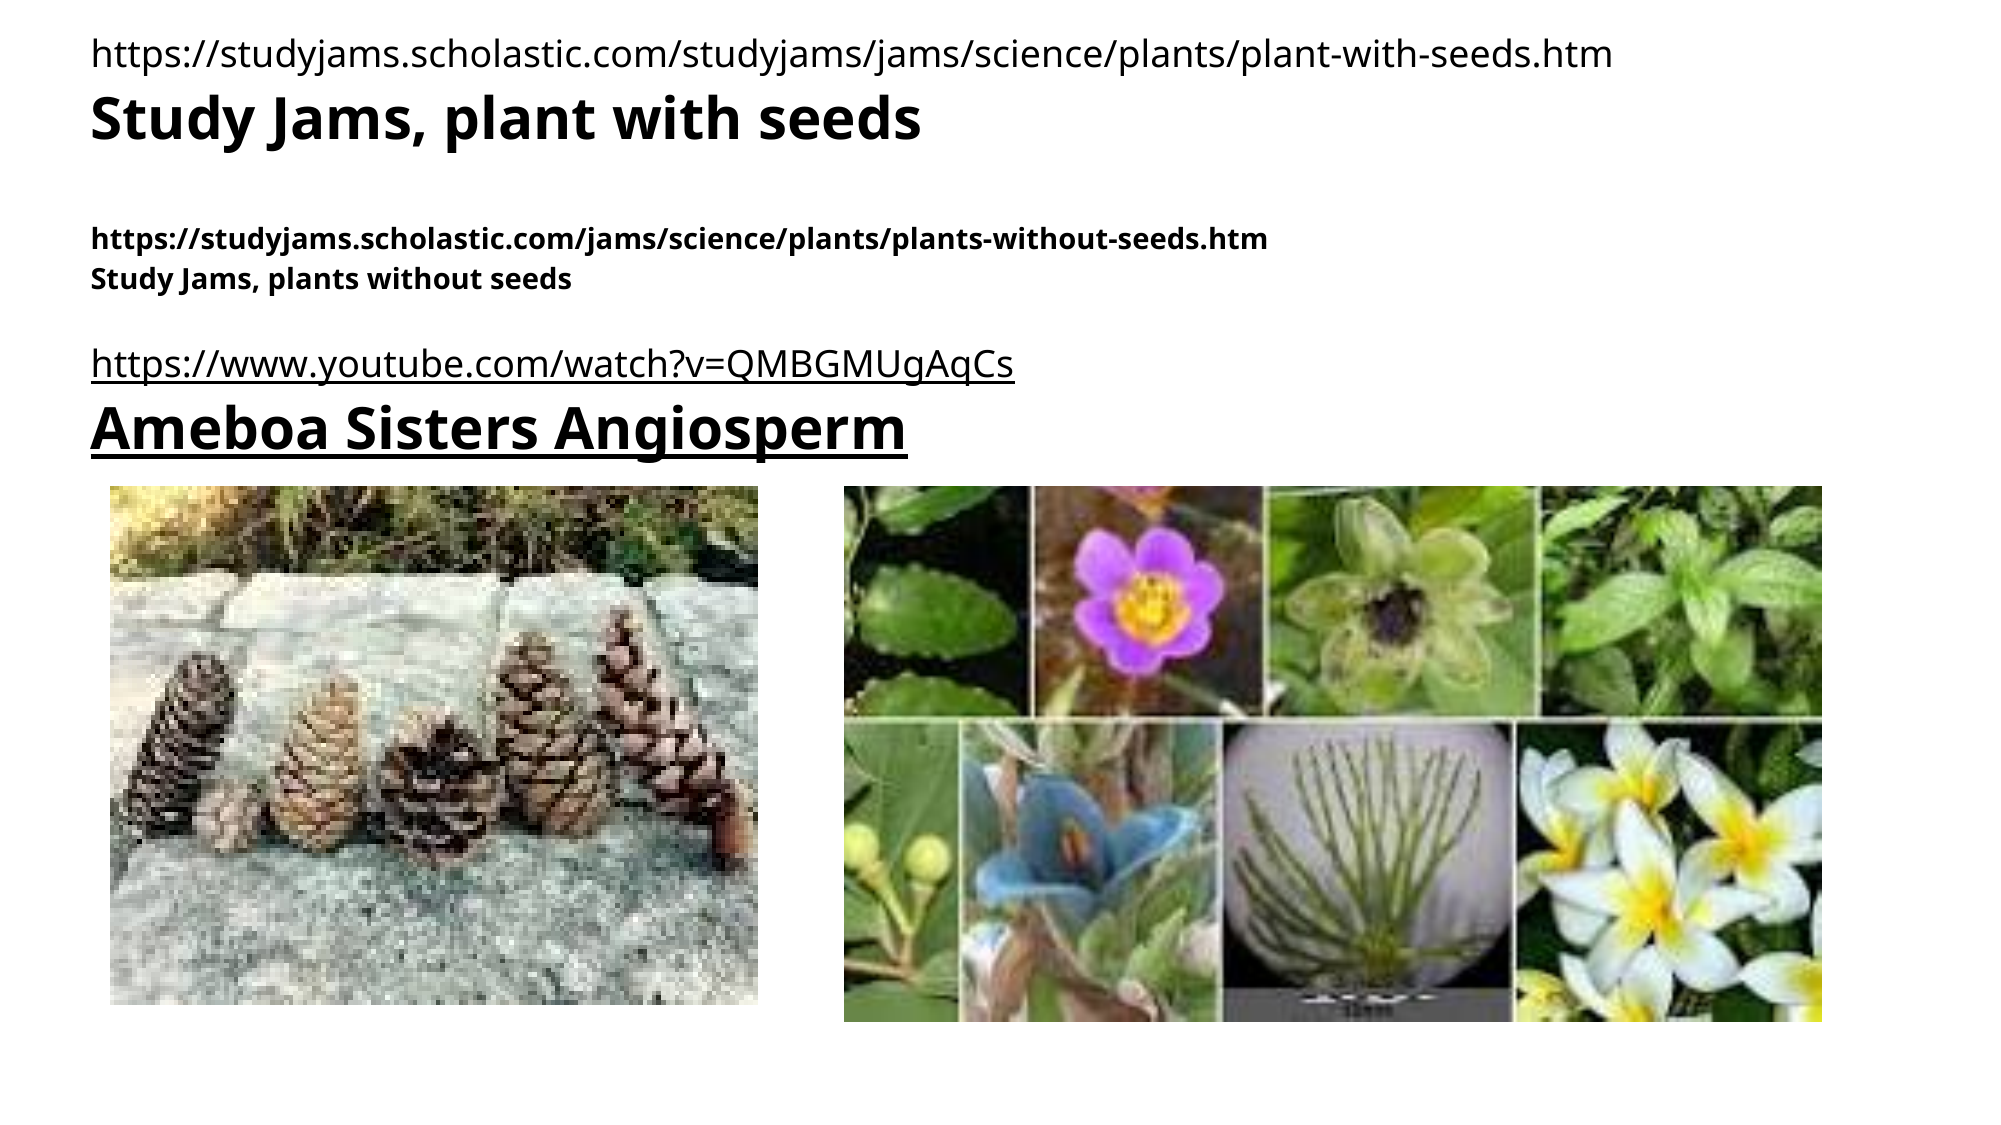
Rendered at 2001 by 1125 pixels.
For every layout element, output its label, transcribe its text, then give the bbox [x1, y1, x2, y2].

picture [844, 486, 1822, 1023]
text_box https://studyjams.scholastic.com/studyjams/jams/science/plants/plant-with-seeds.htm Study Jams, plant with seeds https://studyjams.scholastic.com/jams/science/plants/plants-without-seeds.htm Study Jams, plants without seeds https://www.youtube.com/watch?v=QMBGMUgAqCs Ameboa Sisters Angiosperm [75, 22, 1934, 528]
picture [110, 486, 758, 1006]
